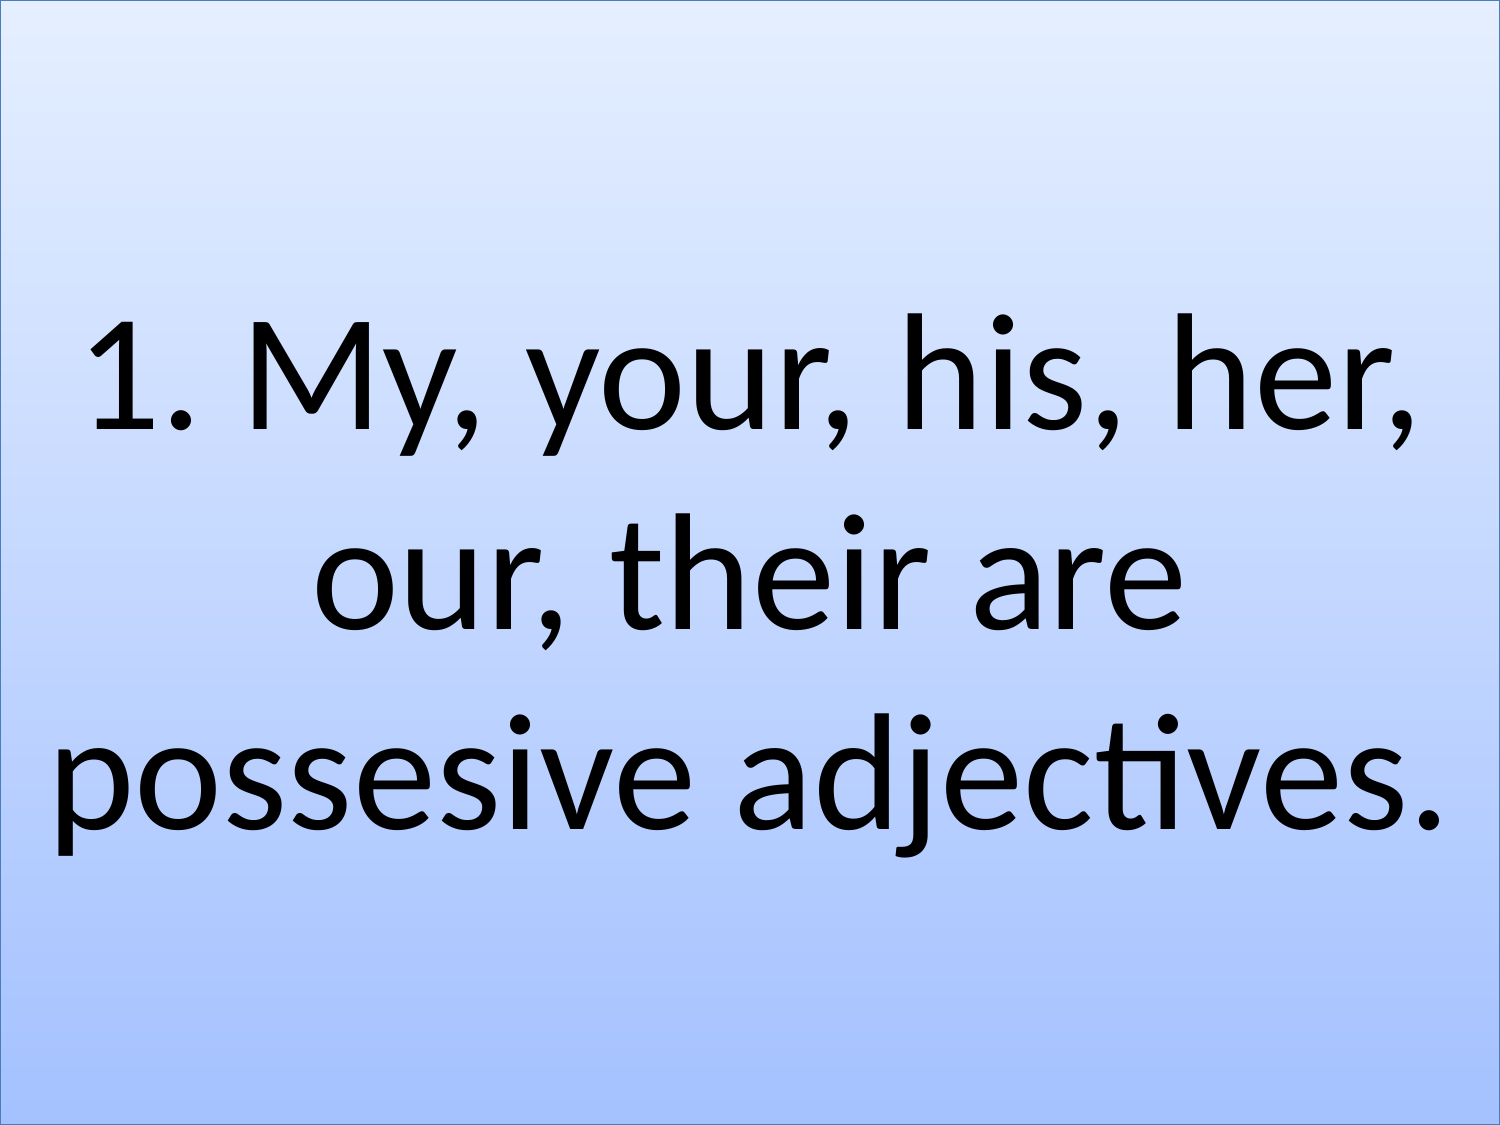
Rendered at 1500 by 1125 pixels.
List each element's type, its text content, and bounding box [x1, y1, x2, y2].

title 1. My, your, his, her, our, their are possesive adjectives. [0, 0, 1500, 1125]
